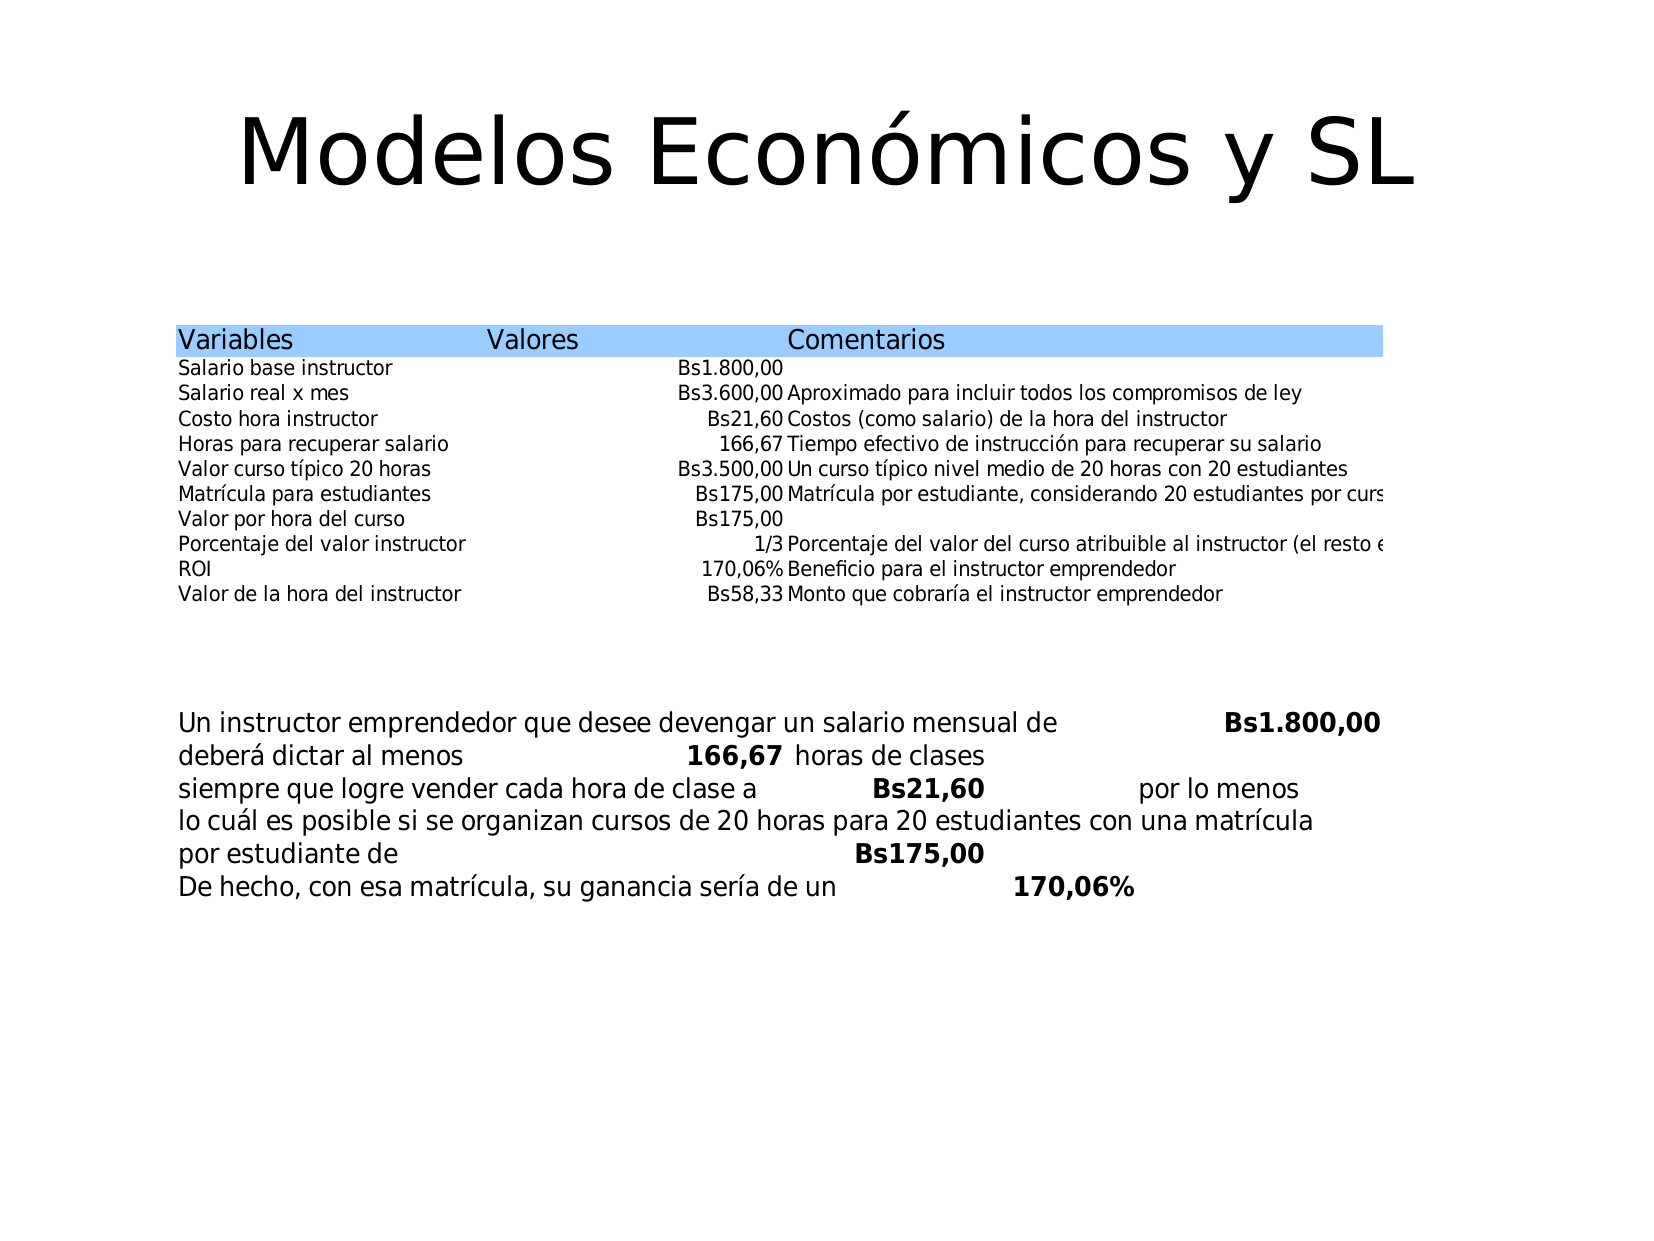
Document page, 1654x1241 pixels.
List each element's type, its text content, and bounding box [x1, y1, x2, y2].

chart [176, 324, 1385, 983]
title Modelos Económicos y SL [82, 49, 1571, 257]
